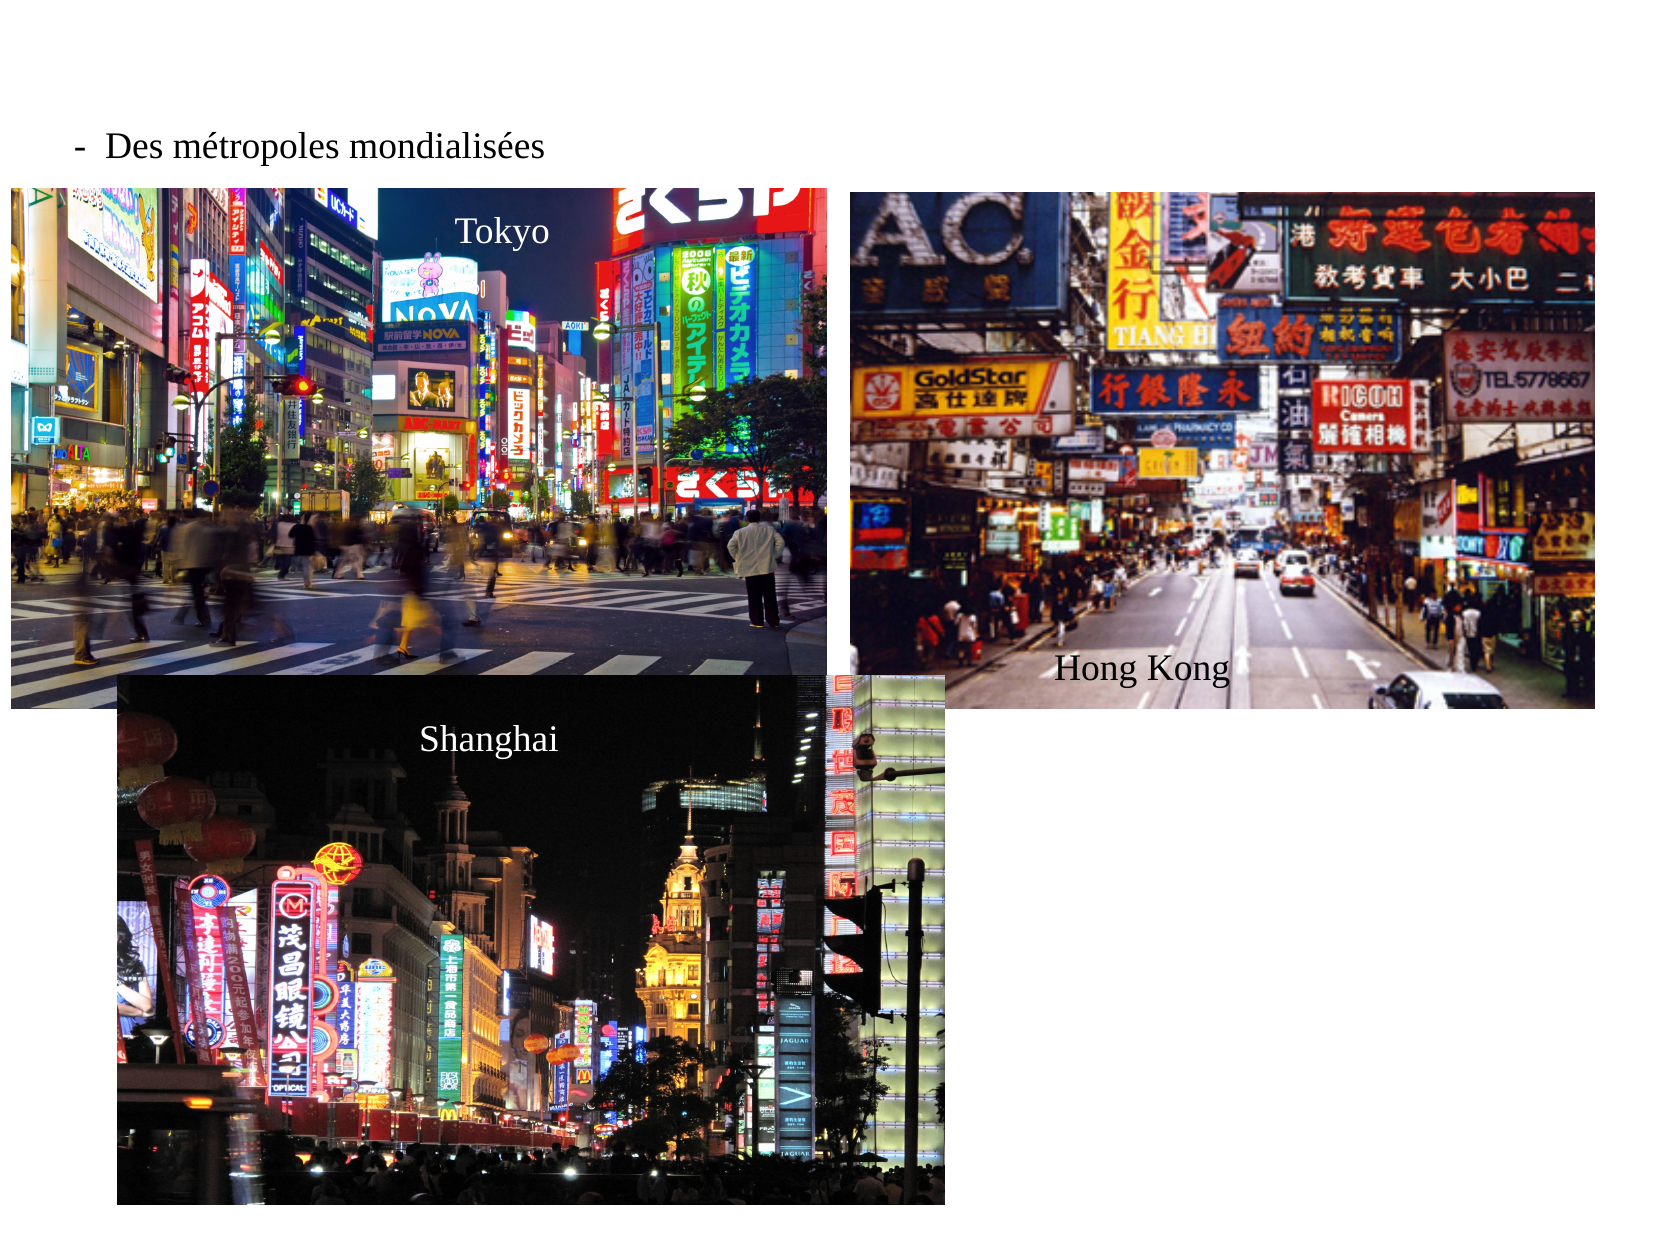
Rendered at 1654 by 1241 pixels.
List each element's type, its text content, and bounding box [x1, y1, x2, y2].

picture [11, 188, 1595, 1205]
text_box Tokyo [439, 202, 566, 261]
text_box - Des métropoles mondialisées [59, 118, 570, 176]
text_box Hong Kong [1039, 639, 1246, 698]
text_box Shanghai [404, 710, 574, 769]
